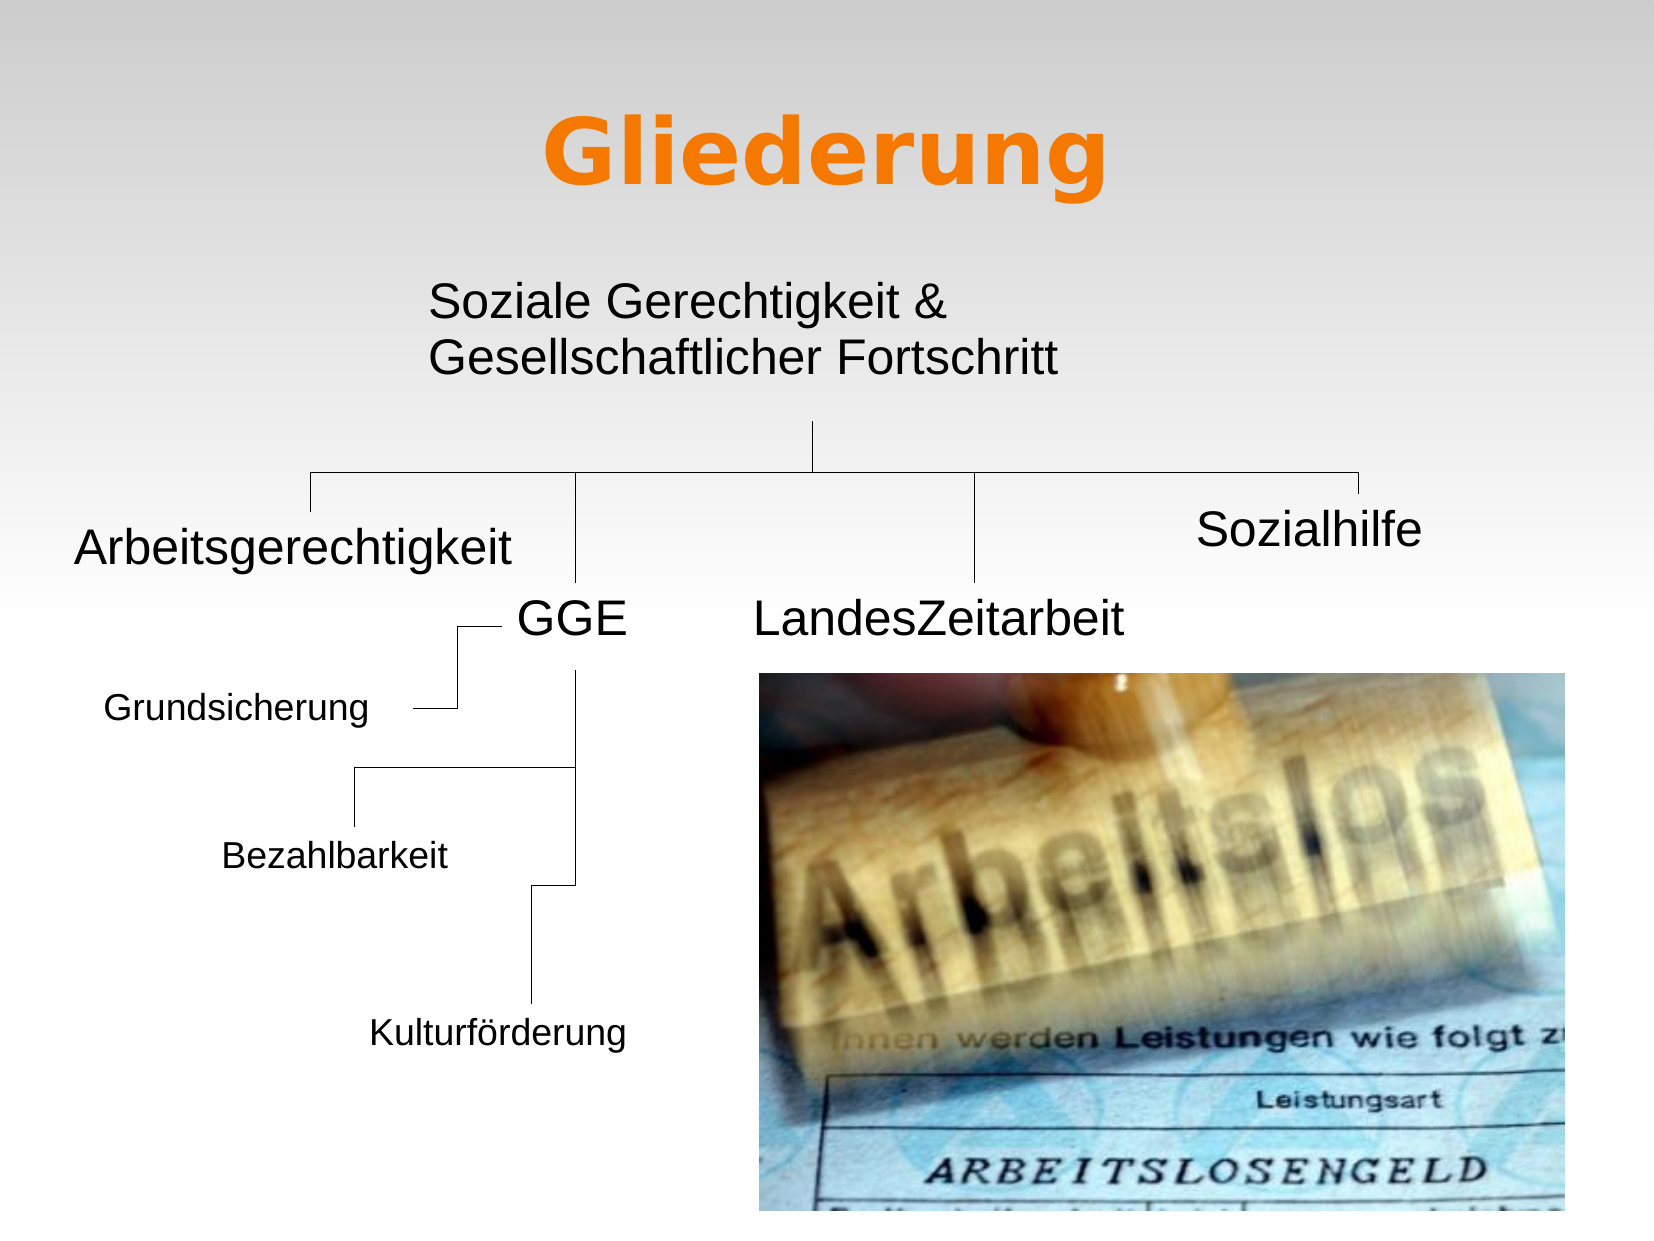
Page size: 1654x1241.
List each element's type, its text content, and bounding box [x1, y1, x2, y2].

text_box Sozialhilfe [1181, 493, 1536, 565]
text_box Kulturförderung [354, 1003, 709, 1063]
picture [759, 673, 1565, 1211]
title Gliederung [82, 49, 1571, 257]
text_box Arbeitsgerechtigkeit [59, 511, 562, 583]
text_box Grundsicherung [88, 679, 414, 739]
text_box Bezahlbarkeit [206, 826, 502, 884]
text_box LandesZeitarbeit [738, 582, 1211, 653]
text_box Soziale Gerechtigkeit & Gesellschaftlicher Fortschritt [413, 265, 1211, 422]
text_box GGE [501, 582, 650, 671]
